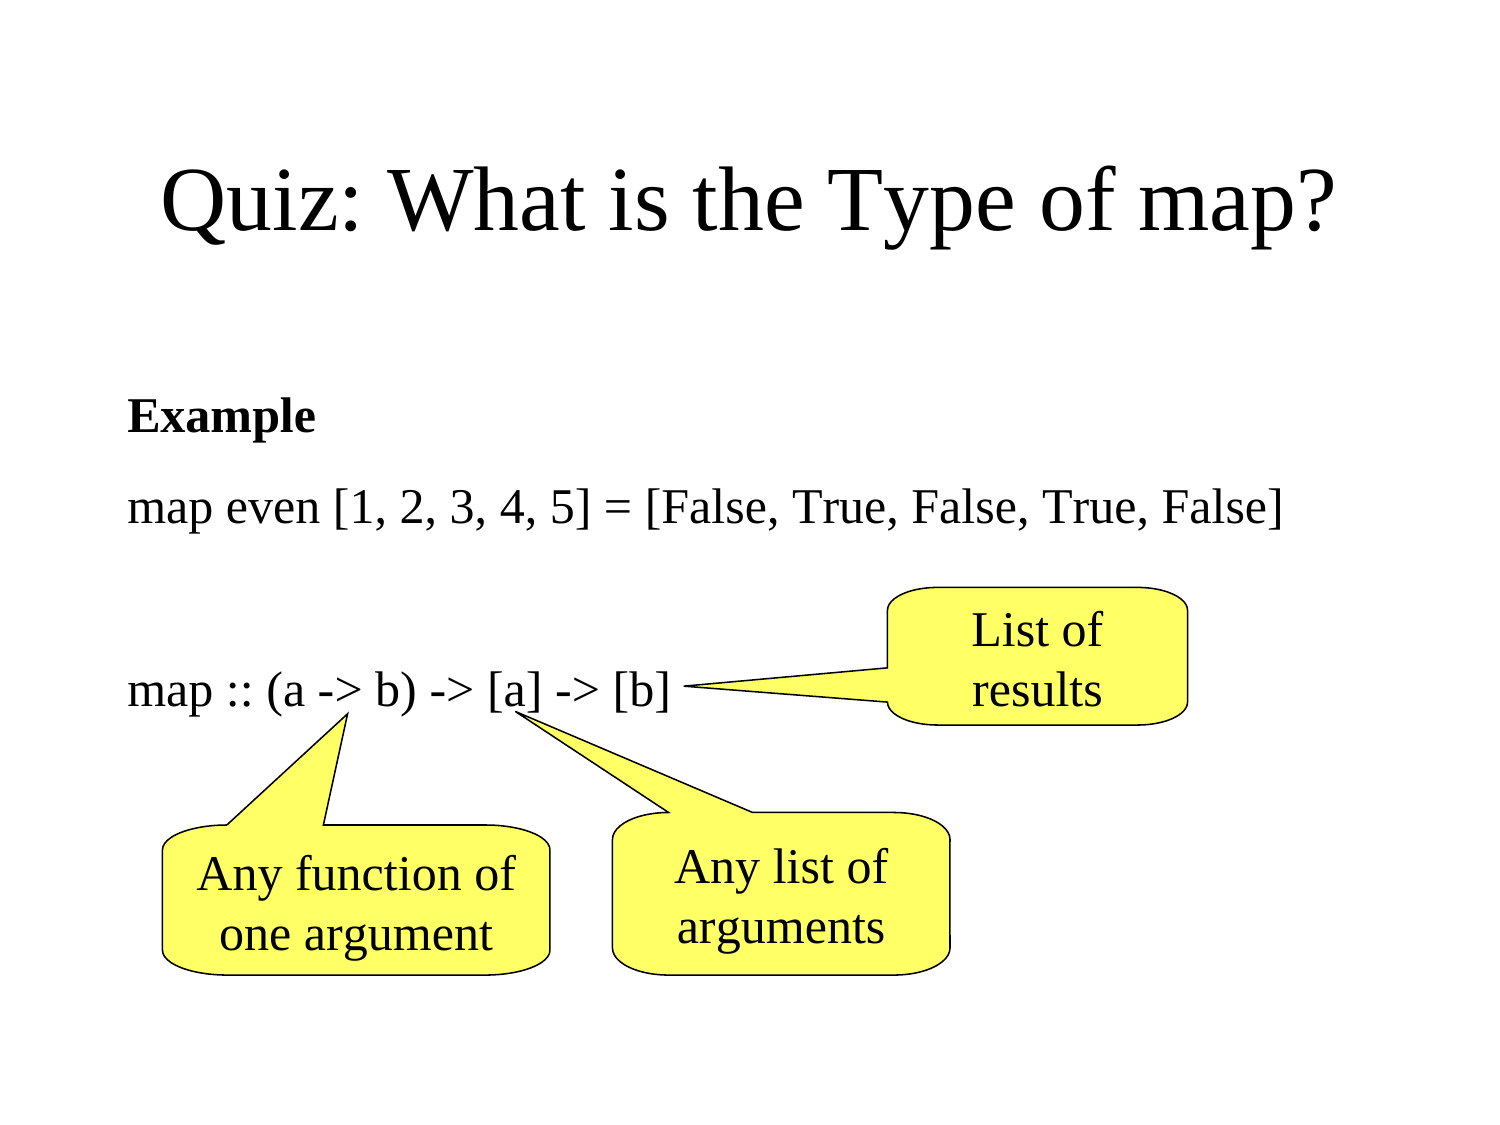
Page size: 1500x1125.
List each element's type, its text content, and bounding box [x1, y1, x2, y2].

text_box Any list of arguments [515, 711, 951, 976]
title Quiz: What is the Type of map? [112, 99, 1388, 288]
text_box Any function of one argument [162, 713, 550, 976]
text_box List of results [683, 587, 1188, 726]
text_box Example map even [1, 2, 3, 4, 5] = [False, True, False, True, False] map :: (a -> b) -> [a] -> [b] [112, 375, 1376, 725]
